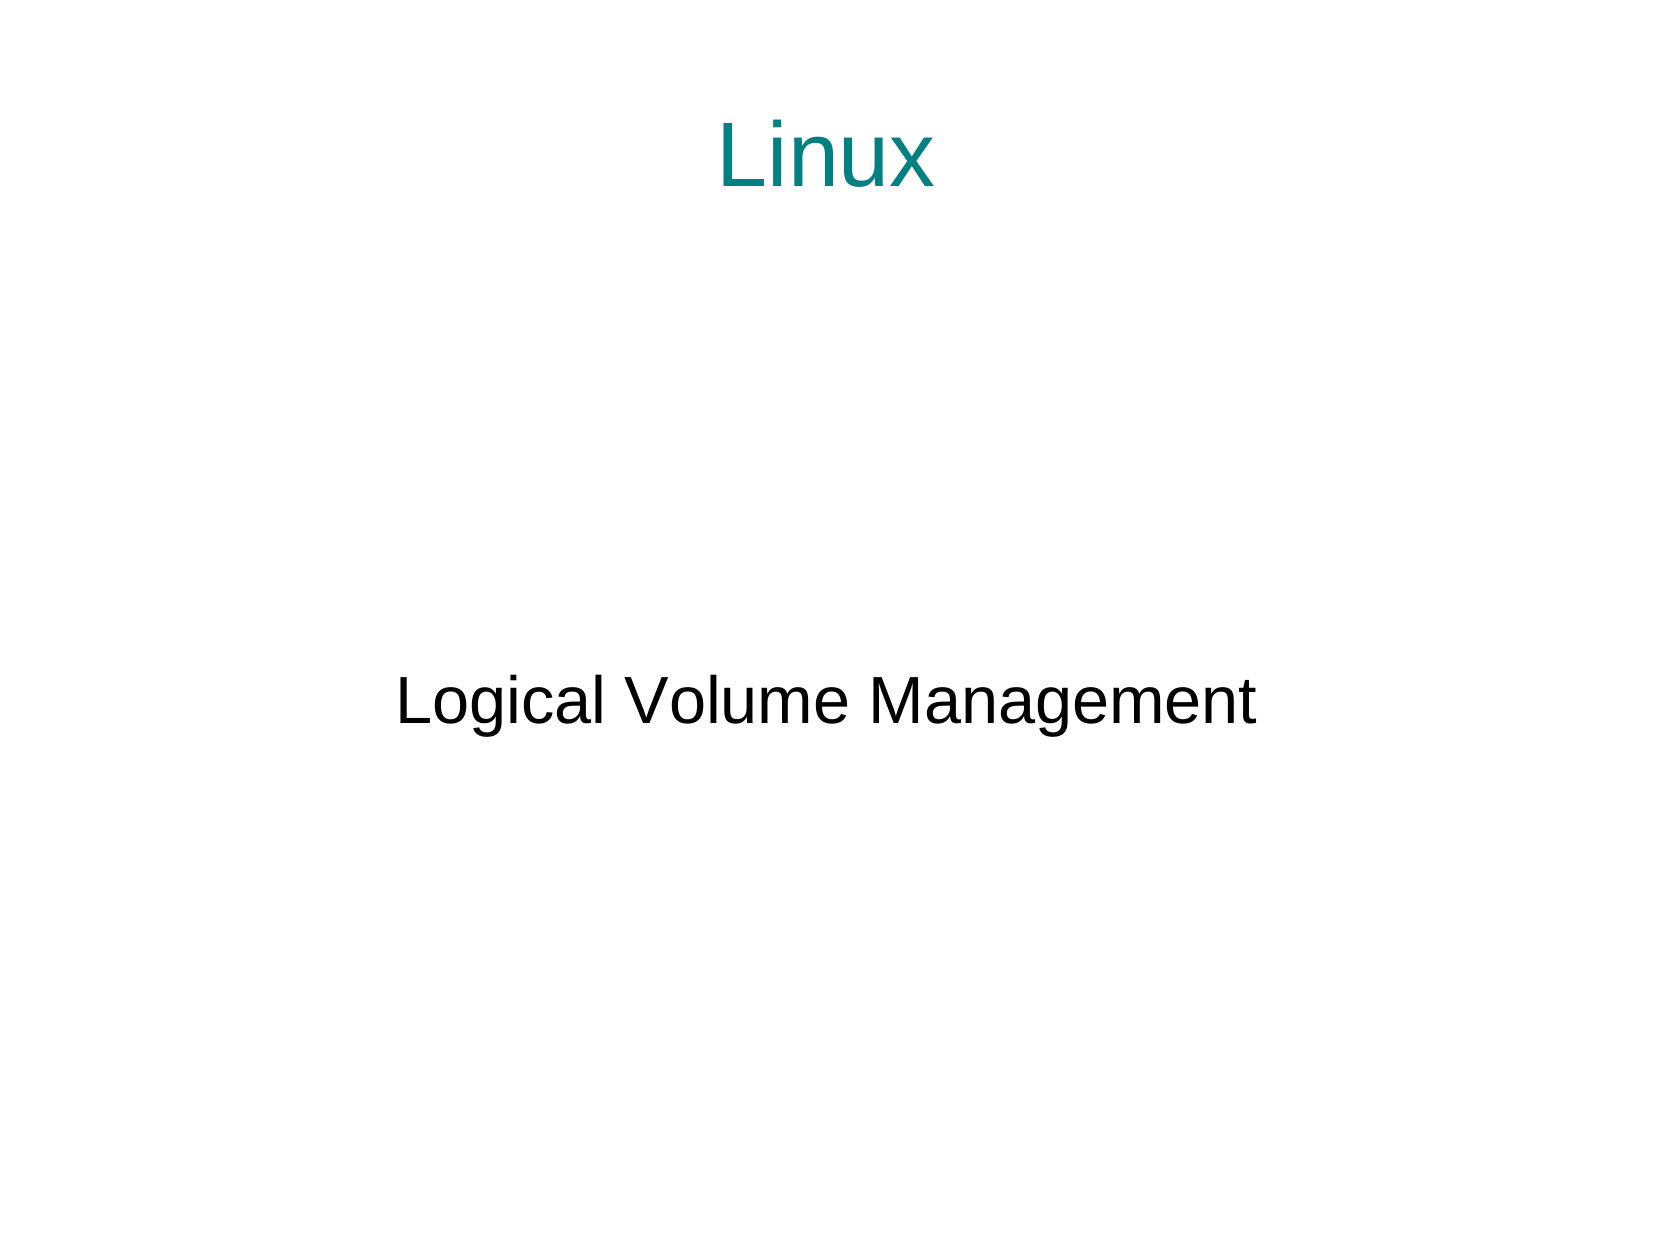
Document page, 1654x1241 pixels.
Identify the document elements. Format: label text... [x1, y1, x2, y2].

title Linux [82, 49, 1571, 257]
subtitle Logical Volume Management [82, 290, 1571, 1109]
